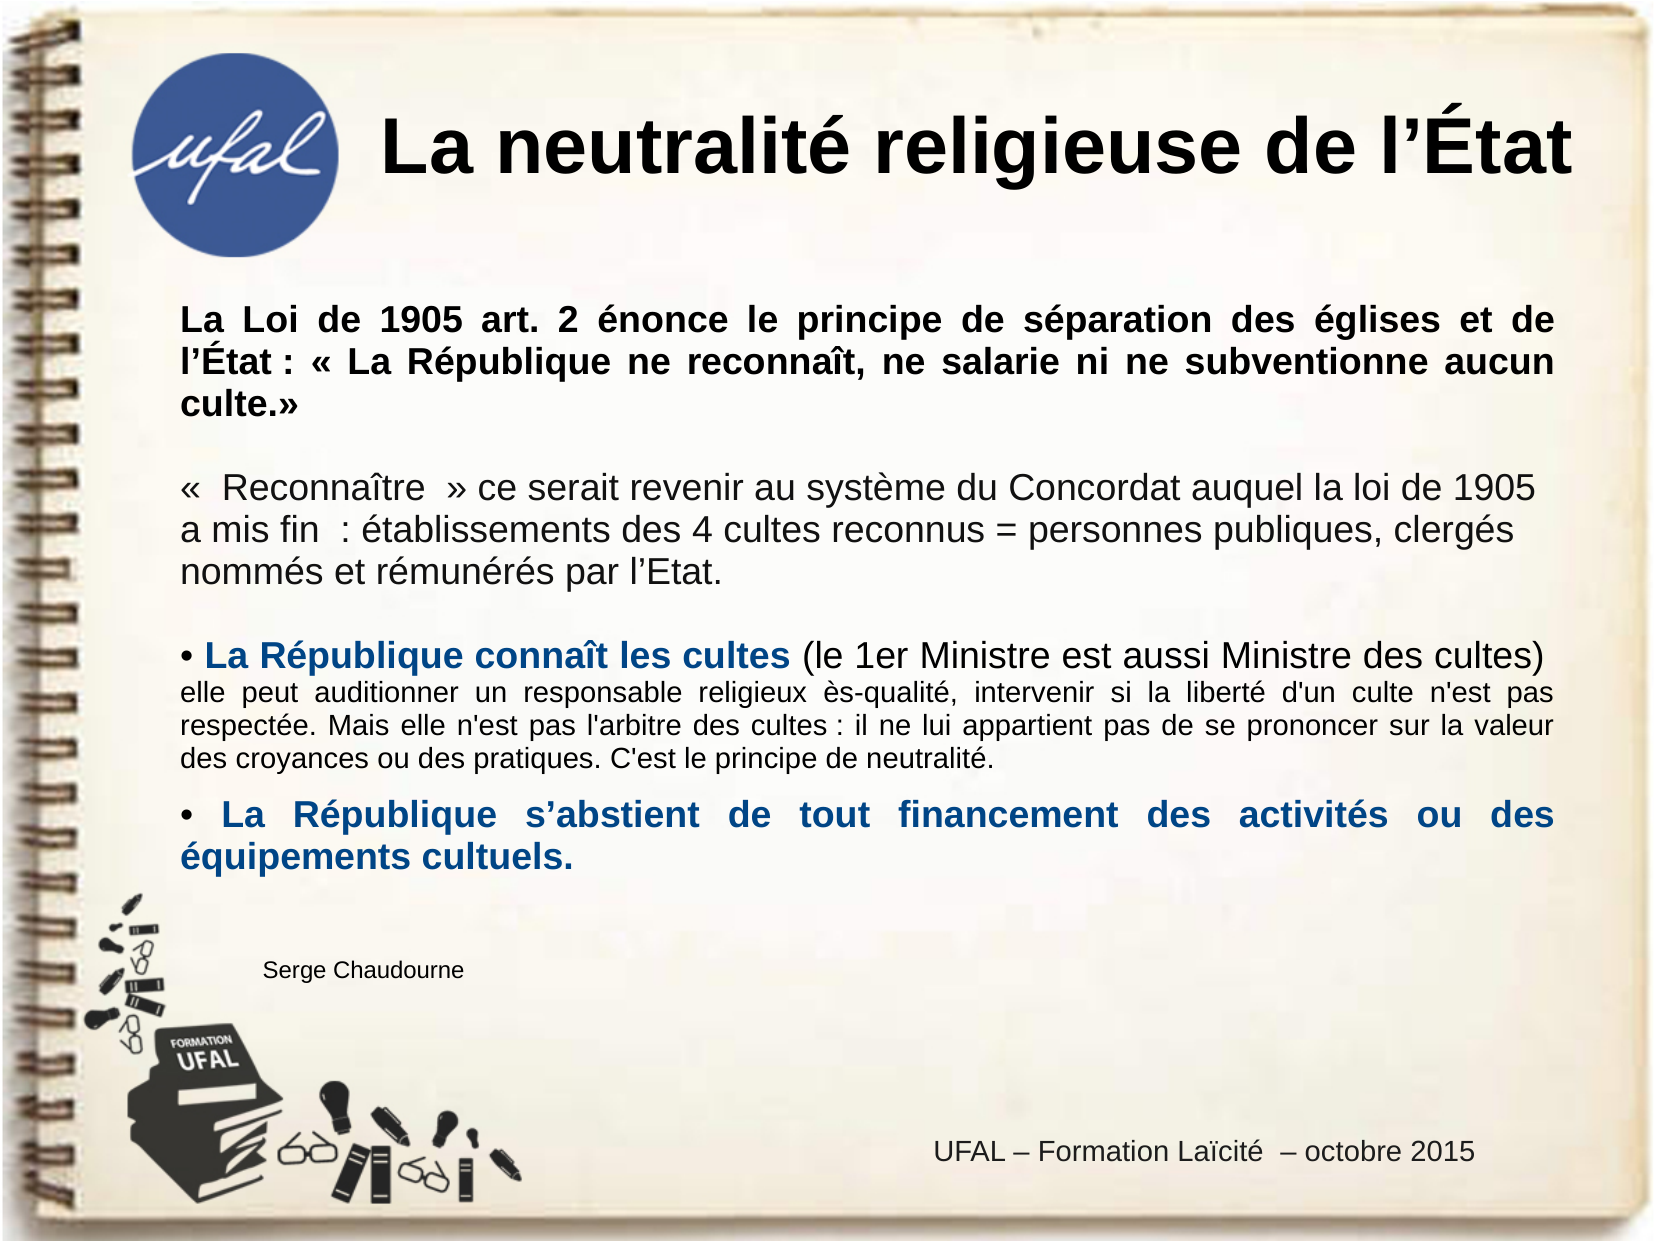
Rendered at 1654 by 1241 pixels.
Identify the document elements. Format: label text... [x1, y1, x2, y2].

text_box La neutralité religieuse de l’État [366, 70, 1607, 221]
text_box La Loi de 1905 art. 2 énonce le principe de séparation des églises et de l’État : « La République ne reconnaît, ne salarie ni ne subventionne aucun culte.» « Reconnaître » ce serait revenir au système du Concordat auquel la loi de 1905 a mis fin : établissements des 4 cultes reconnus = personnes publiques, clergés nommés et rémunérés par l’Etat. • La République connaît les cultes (le 1er Ministre est aussi Ministre des cultes) elle peut auditionner un responsable religieux ès-qualité, intervenir si la liberté d'un culte n'est pas respectée. Mais elle n'est pas l'arbitre des cultes : il ne lui appartient pas de se prononcer sur la valeur des croyances ou des pratiques. C'est le principe de neutralité. • La République s’abstient de tout financement des activités ou des équipements cultuels. Serge Chaudourne [165, 290, 1571, 992]
picture [0, 1, 1654, 1241]
text_box UFAL – Formation Laïcité – octobre 2015 [826, 1133, 1583, 1170]
